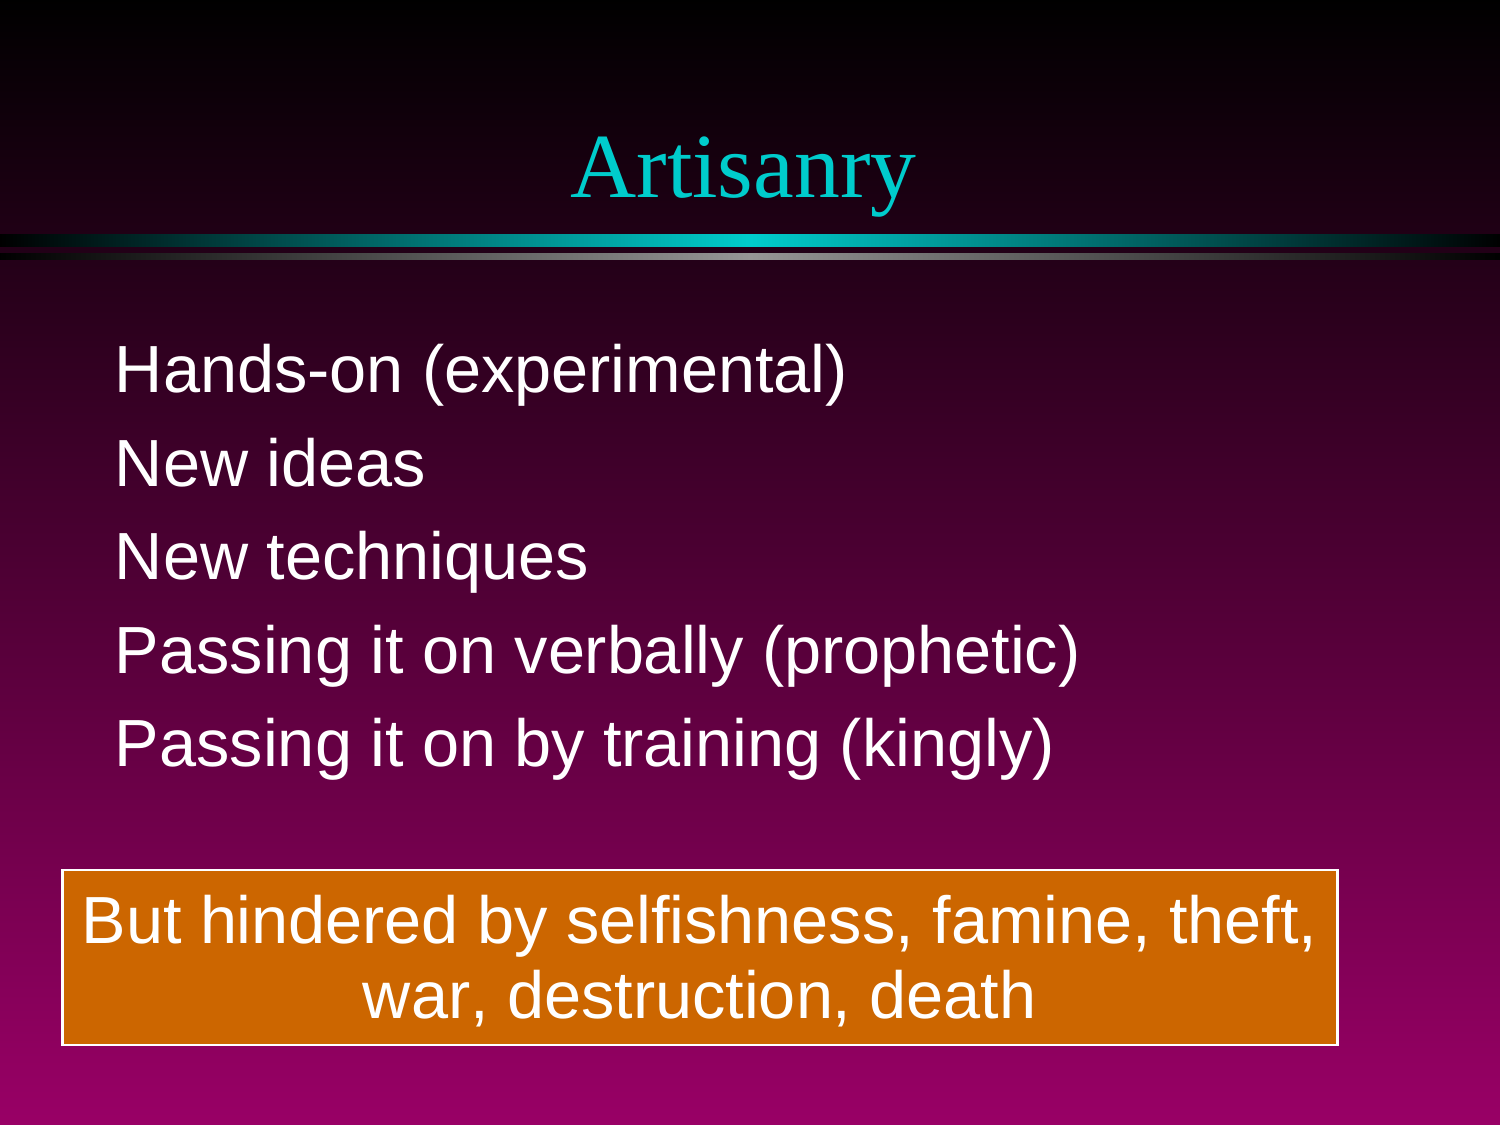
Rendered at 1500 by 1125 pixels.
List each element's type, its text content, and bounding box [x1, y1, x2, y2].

list Hands-on (experimental) New ideas New techniques Passing it on verbally (prophetic) Passing it on by training (kingly) [99, 324, 1388, 901]
title Artisanry [99, 37, 1388, 225]
text_box But hindered by selfishness, famine, theft, war, destruction, death [62, 870, 1338, 1046]
